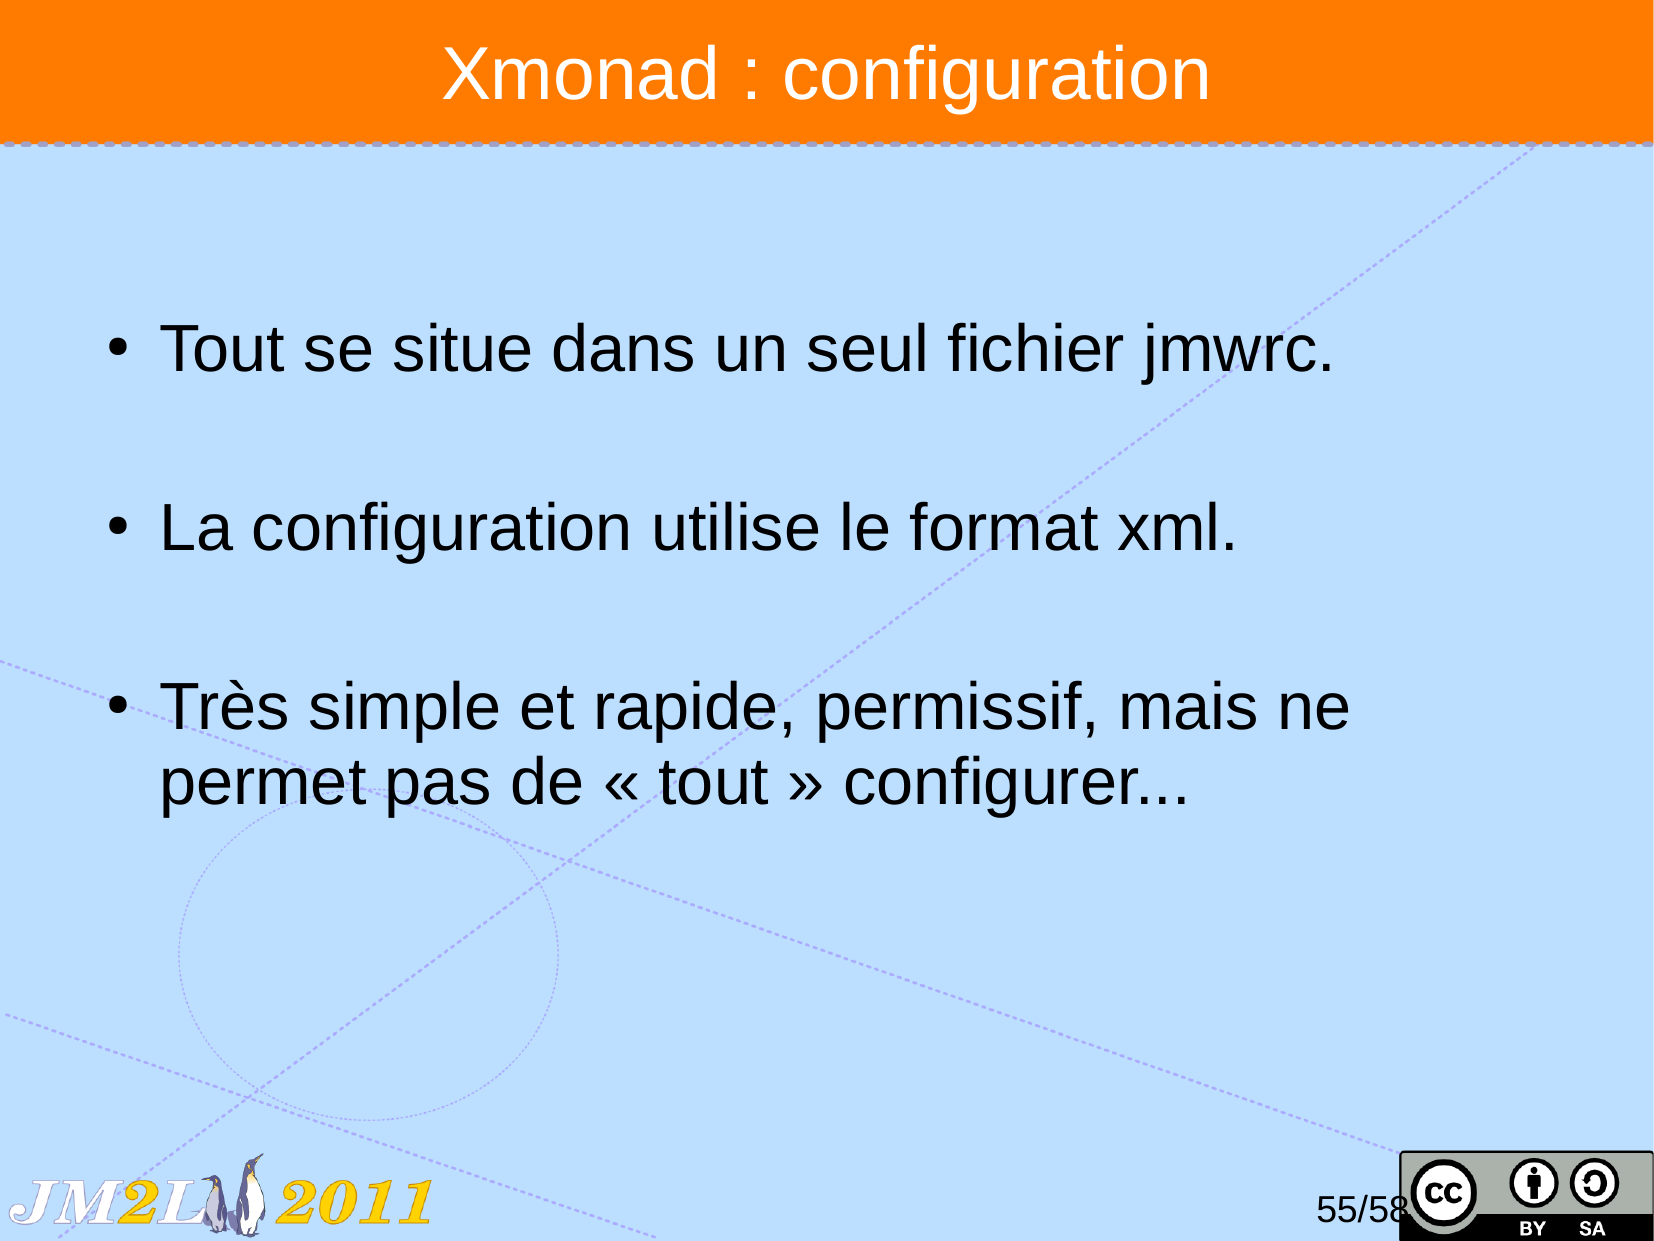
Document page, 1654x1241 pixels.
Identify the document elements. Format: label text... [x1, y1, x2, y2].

picture [0, 0, 1654, 1241]
list Tout se situe dans un seul fichier jmwrc. La configuration utilise le format xml. Très simple et rapide, permissif, mais ne permet pas de « tout » configurer... [88, 206, 1577, 1026]
title Xmonad : configuration [29, 0, 1625, 148]
